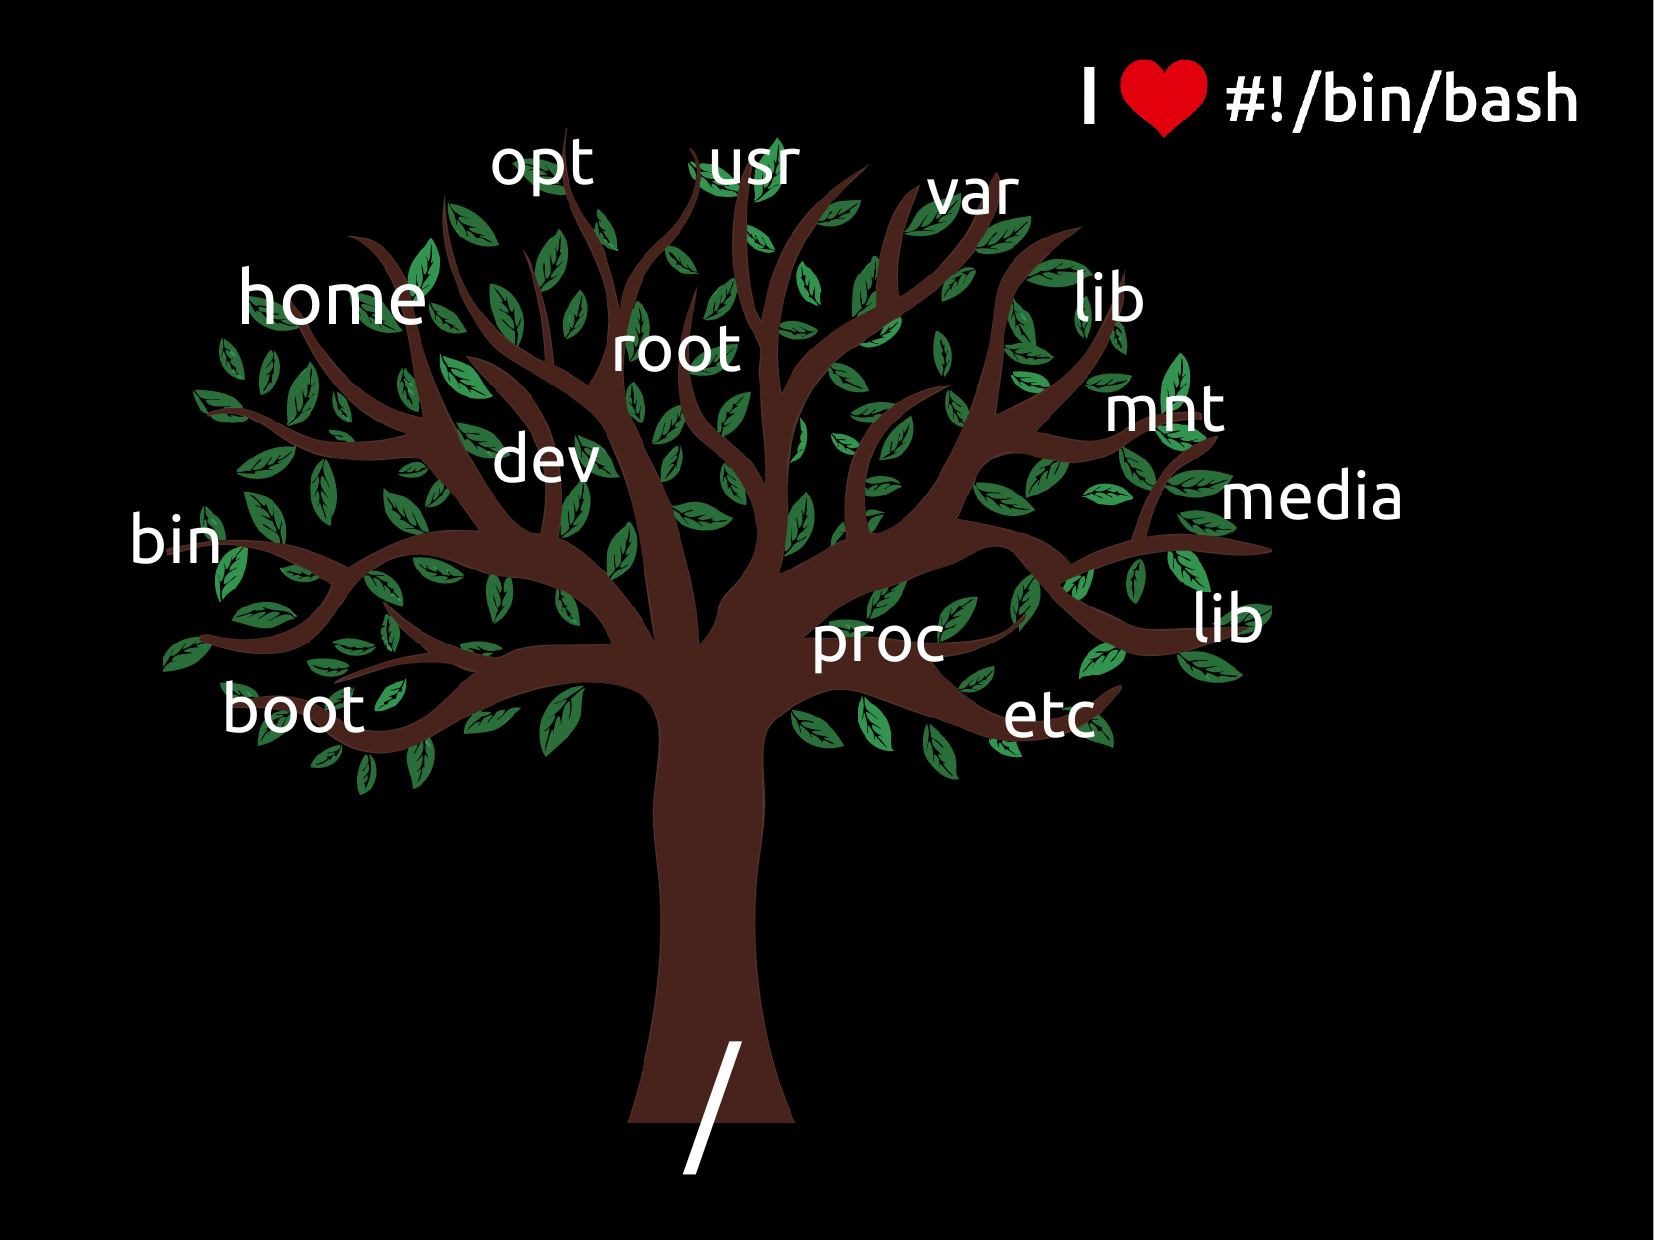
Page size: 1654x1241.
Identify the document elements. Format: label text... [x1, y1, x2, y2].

text_box var [911, 144, 1038, 241]
text_box usr [693, 115, 820, 212]
text_box media [1204, 449, 1427, 541]
text_box lib [1176, 573, 1337, 670]
text_box bin [114, 494, 275, 591]
text_box lib [1057, 252, 1219, 349]
picture [163, 45, 1595, 1123]
text_box / [671, 1014, 745, 1184]
text_box boot [207, 662, 399, 756]
text_box dev [476, 412, 637, 509]
text_box opt [474, 115, 635, 224]
text_box proc [795, 591, 988, 688]
text_box home [221, 247, 453, 350]
text_box root [595, 302, 787, 395]
text_box etc [987, 668, 1151, 765]
text_box mnt [1088, 362, 1250, 459]
